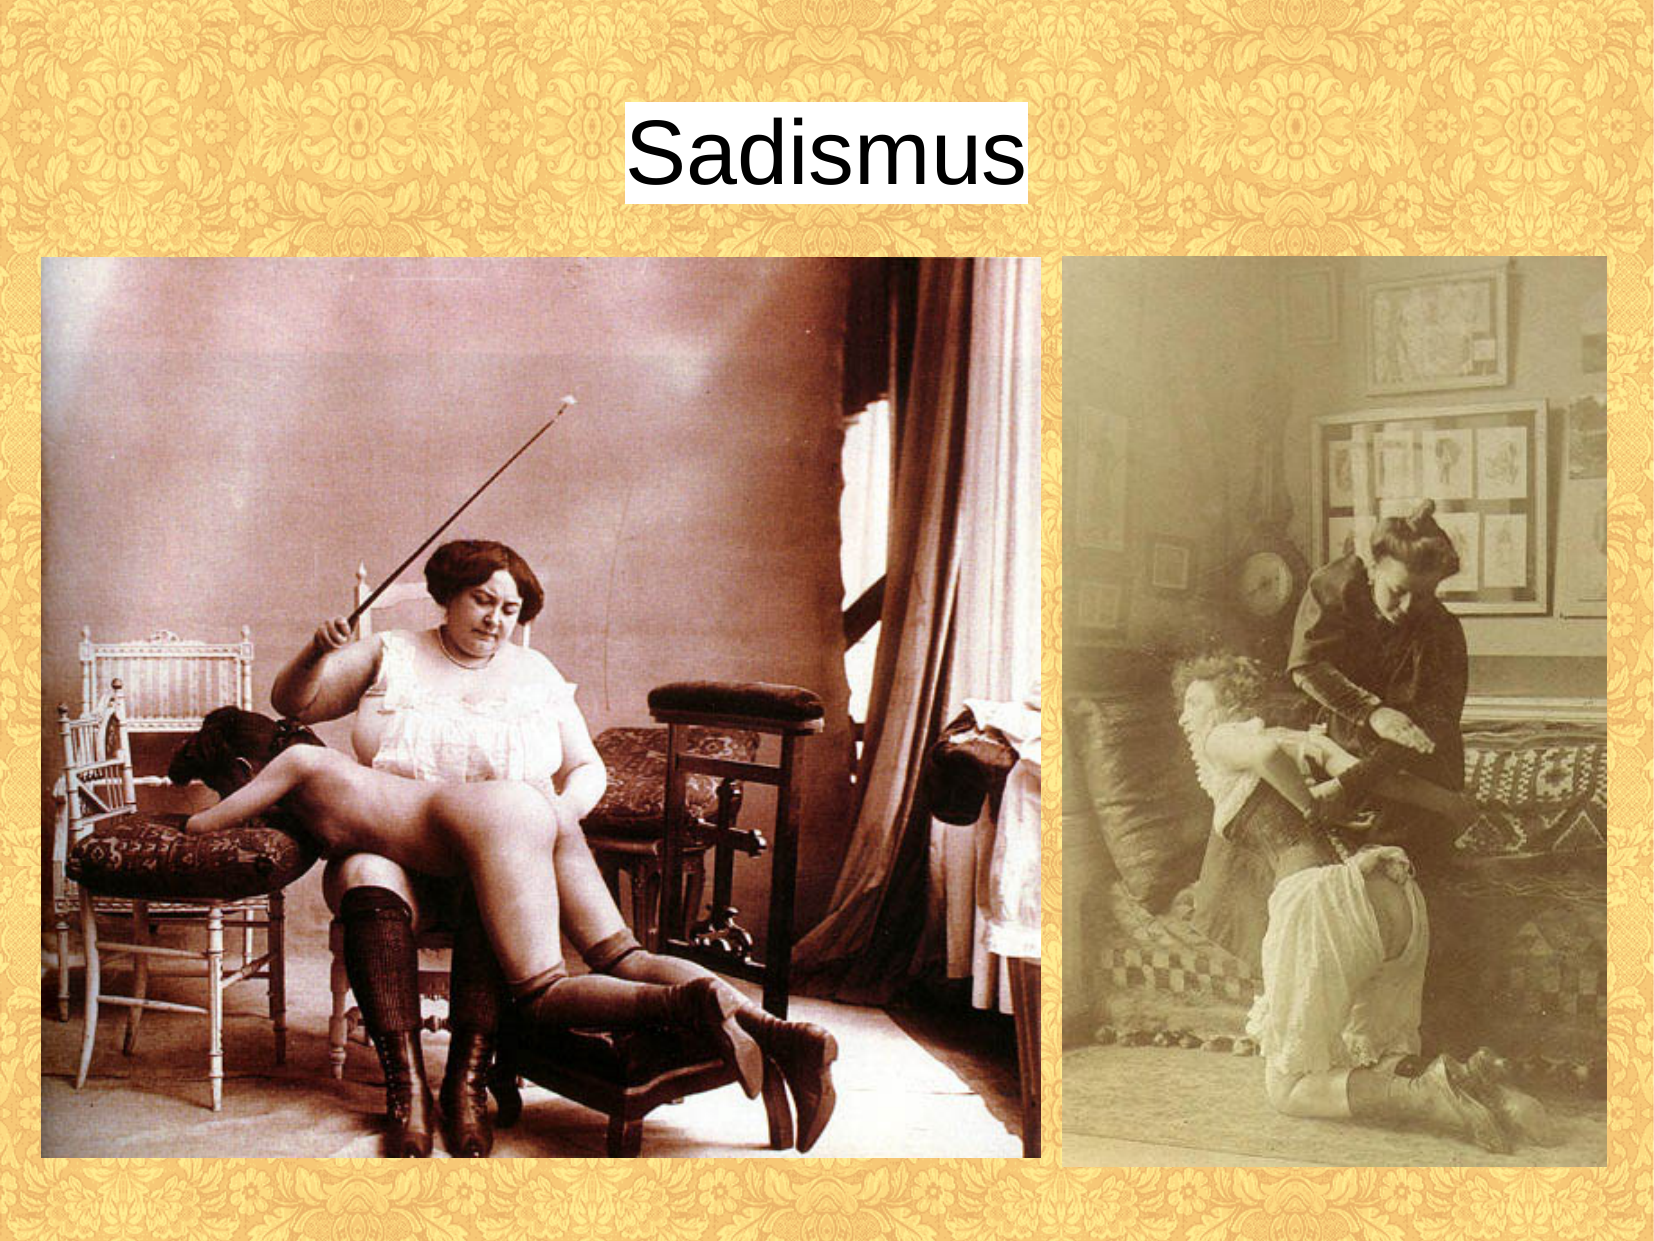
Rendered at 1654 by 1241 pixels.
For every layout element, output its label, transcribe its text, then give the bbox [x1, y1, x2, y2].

picture [0, 0, 1654, 1241]
title Sadismus [82, 49, 1571, 257]
